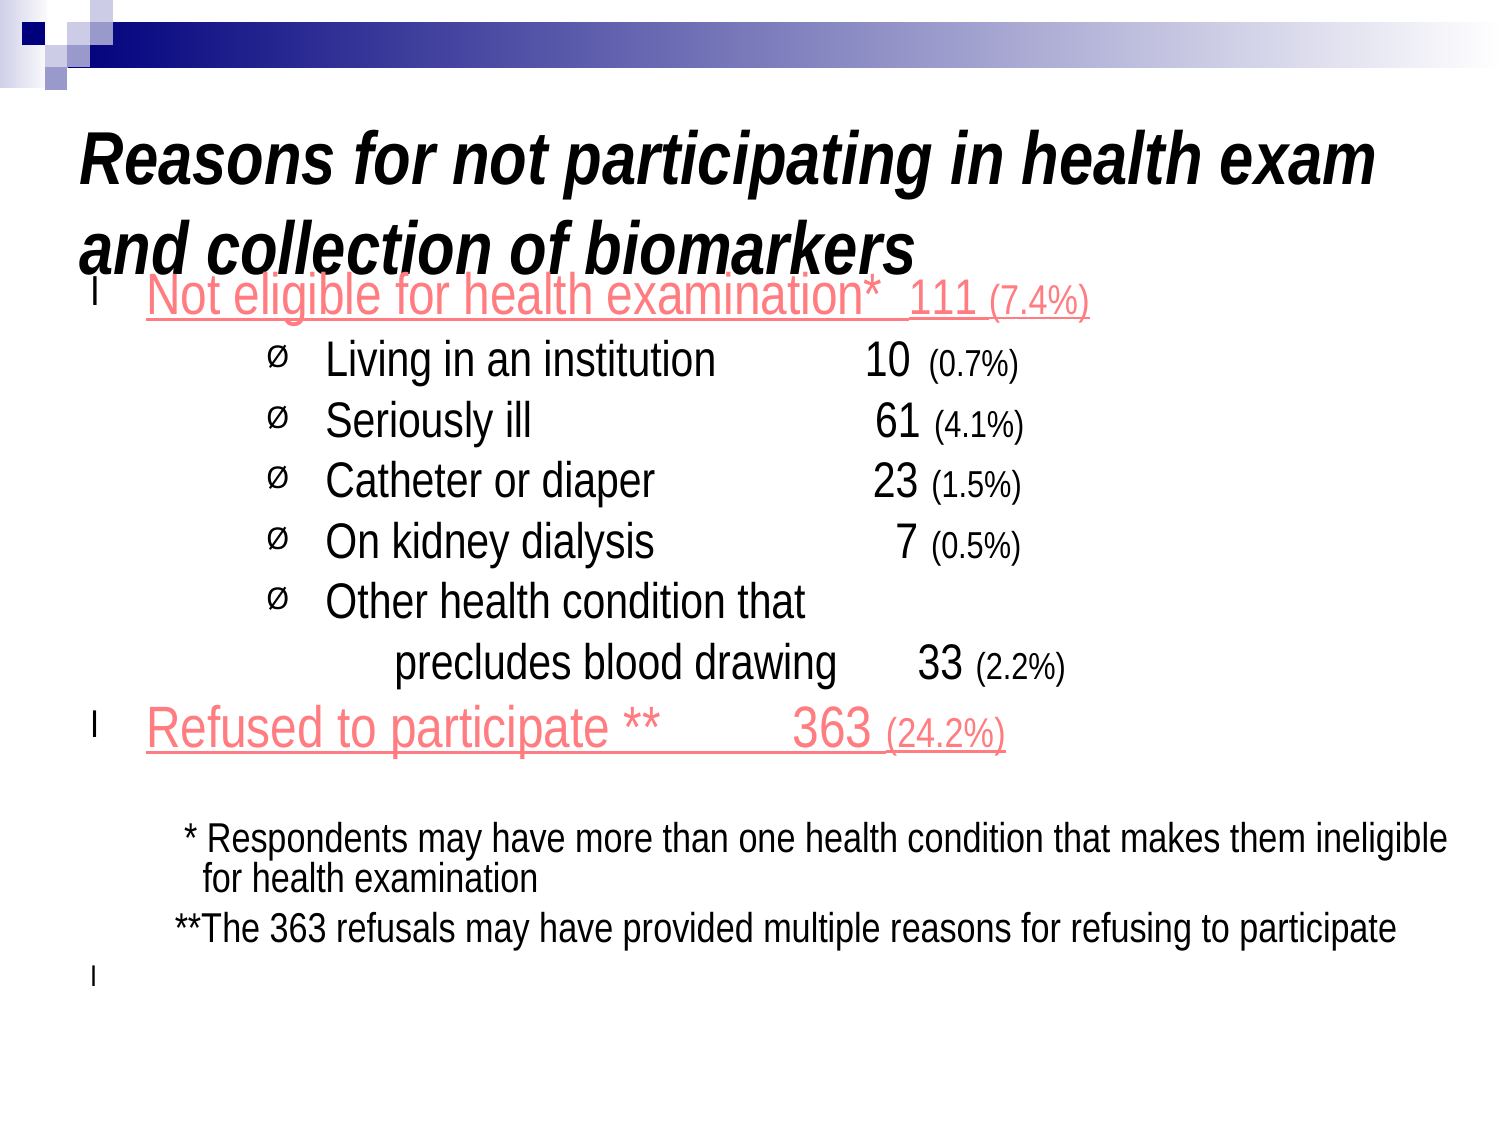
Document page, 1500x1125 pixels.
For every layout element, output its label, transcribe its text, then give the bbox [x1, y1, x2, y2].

title Reasons for not participating in health exam and collection of biomarkers [64, 101, 1427, 217]
list Not eligible for health examination* 111 (7.4%) Living in an institution 10 (0.7%) Seriously ill 61 (4.1%) Catheter or diaper 23 (1.5%) On kidney dialysis 7 (0.5%) Other health condition that precludes blood drawing 33 (2.2%) Refused to participate ** 363 (24.2%) * Respondents may have more than one health condition that makes them ineligible for health examination **The 363 refusals may have provided multiple reasons for refusing to participate [75, 262, 1471, 1005]
